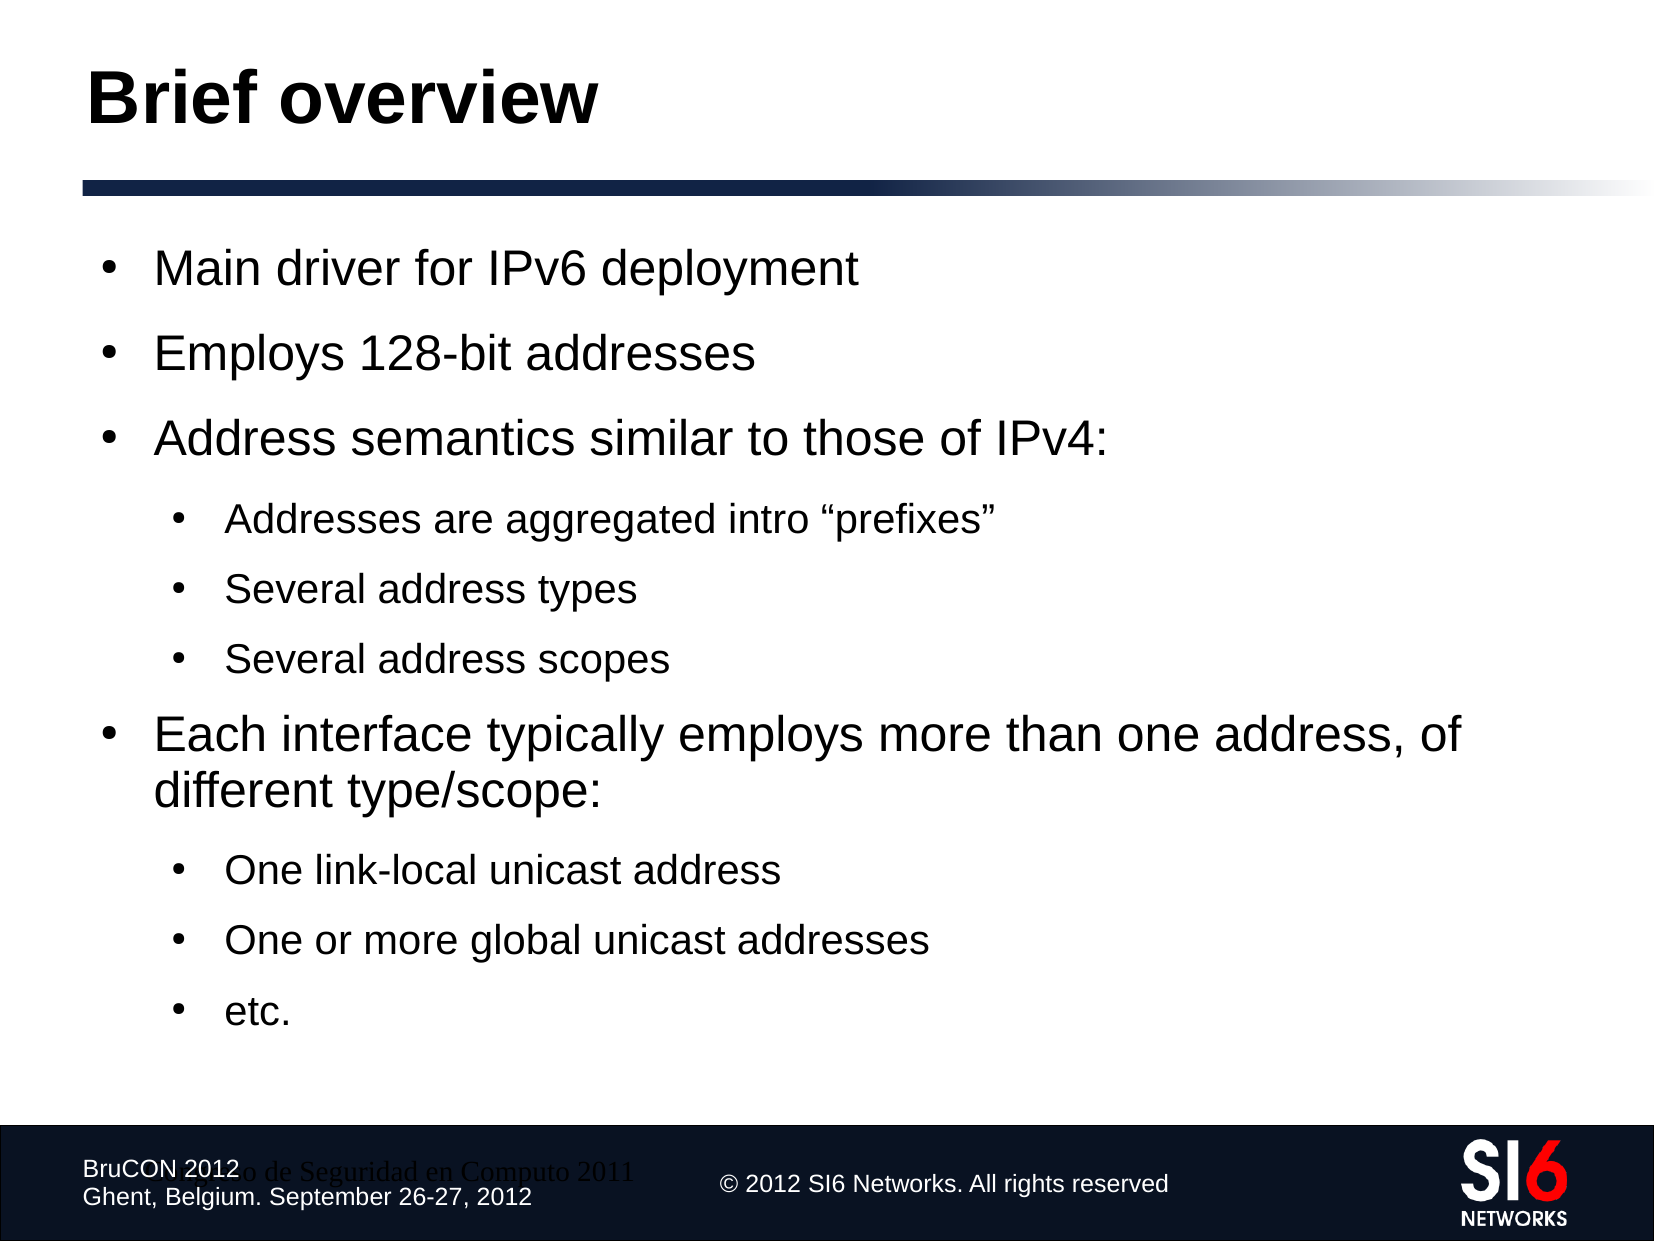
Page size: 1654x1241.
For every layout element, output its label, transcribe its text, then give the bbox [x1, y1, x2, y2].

title Brief overview [86, 30, 1576, 166]
picture [1461, 1139, 1567, 1226]
list Main driver for IPv6 deployment Employs 128-bit addresses Address semantics similar to those of IPv4: Addresses are aggregated intro “prefixes” Several address types Several address scopes Each interface typically employs more than one address, of different type/scope: One link-local unicast address One or more global unicast addresses etc. [82, 240, 1571, 1109]
